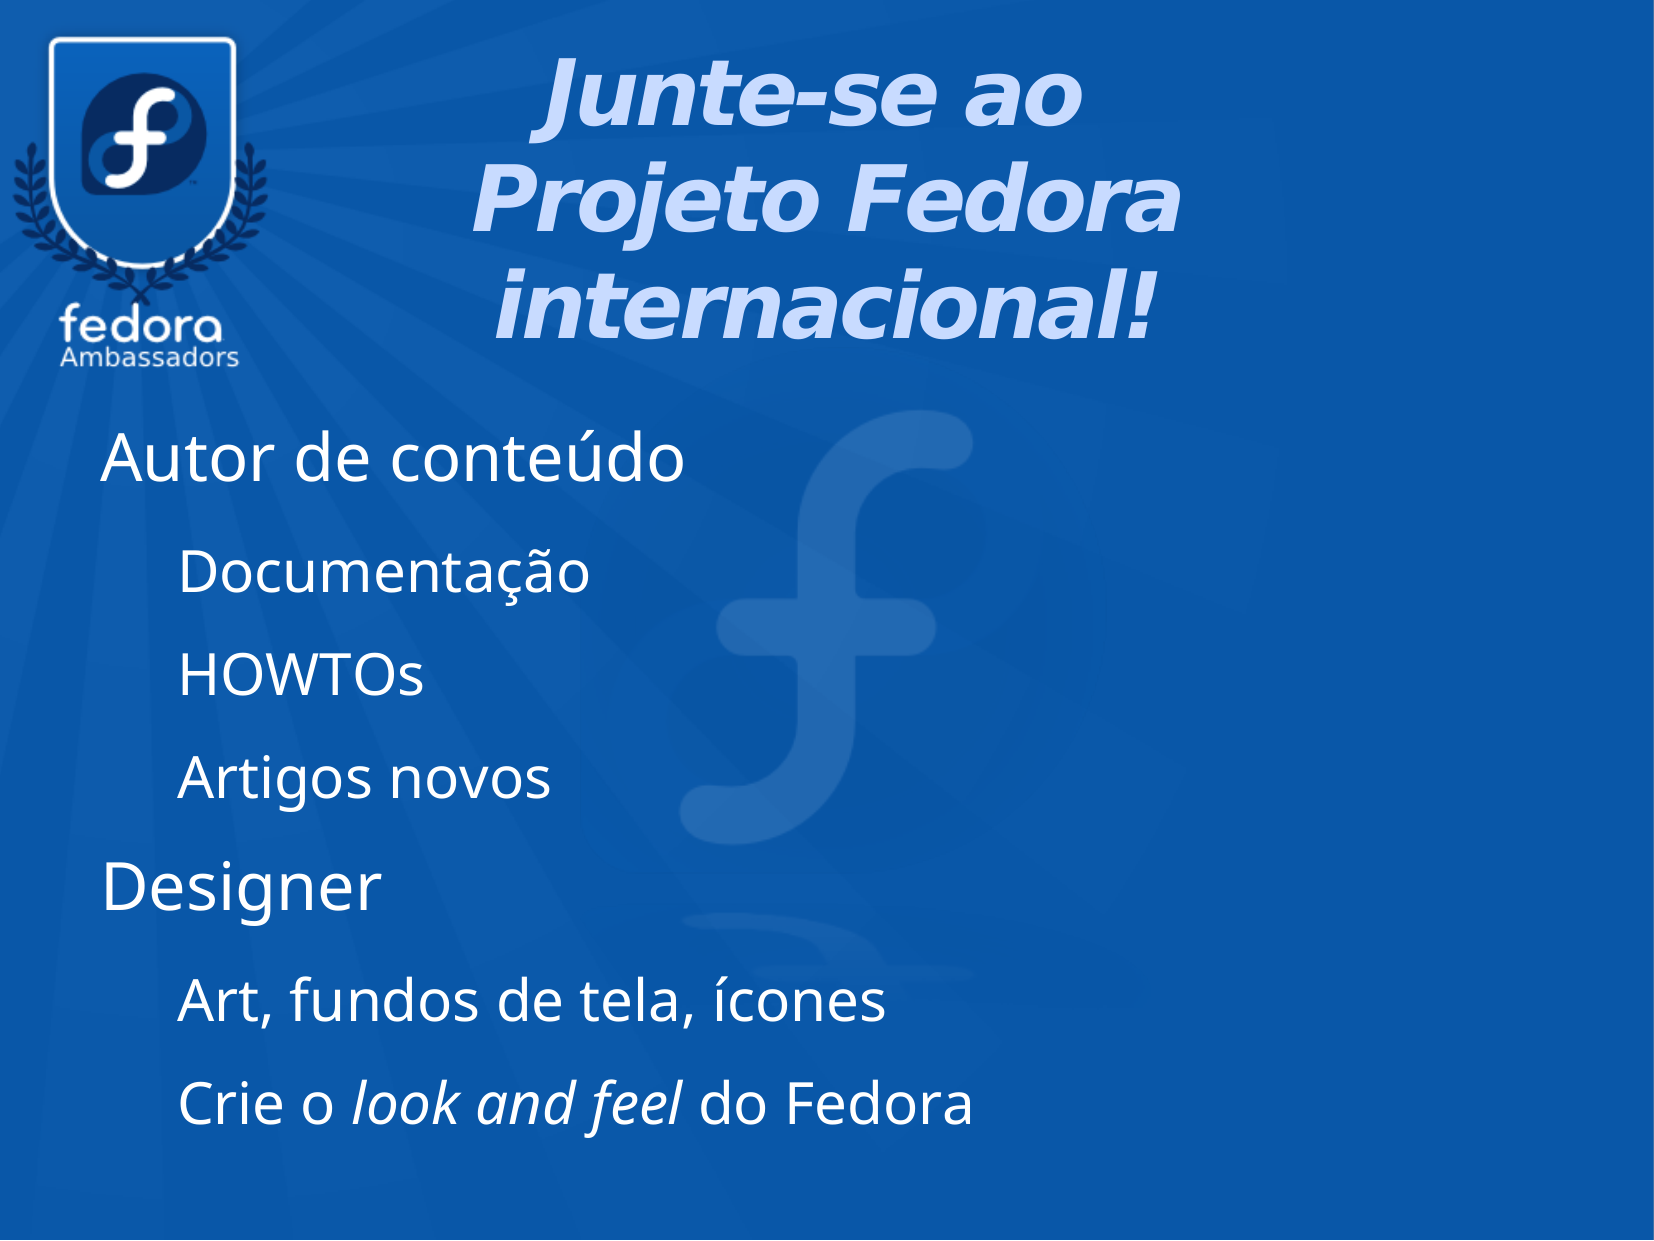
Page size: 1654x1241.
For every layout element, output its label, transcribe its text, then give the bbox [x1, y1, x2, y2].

picture [0, 0, 1654, 1240]
list Autor de conteúdo Documentação HOWTOs Artigos novos Designer Art, fundos de tela, ícones Crie o look and feel do Fedora [82, 410, 1571, 1078]
title Junte-se ao Projeto Fedora internacional! [82, 39, 1576, 361]
